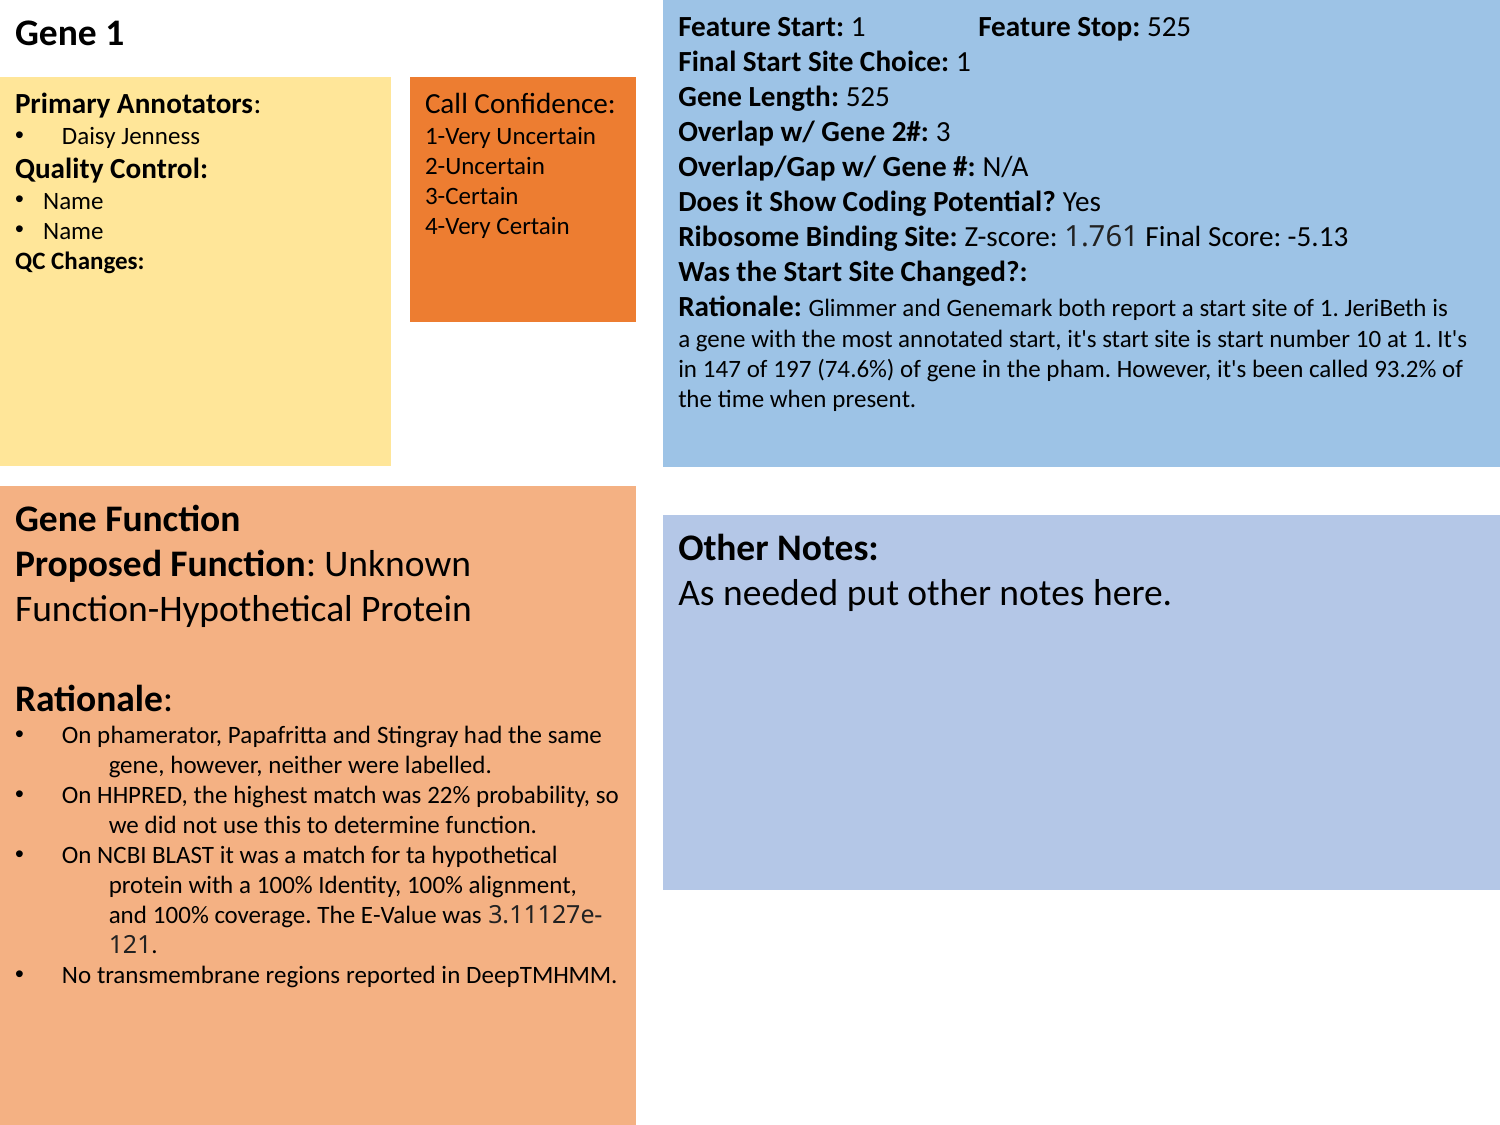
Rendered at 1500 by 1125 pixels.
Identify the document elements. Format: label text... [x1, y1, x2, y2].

text_box Gene 1 [0, 0, 140, 61]
text_box Primary Annotators: Daisy Jenness Quality Control: Name Name QC Changes: [0, 77, 391, 466]
text_box Call Confidence: 1-Very Uncertain 2-Uncertain 3-Certain 4-Very Certain [410, 77, 636, 322]
text_box Feature Start: 1 Feature Stop: 525 Final Start Site Choice: 1 Gene Length: 525 Overlap w/ Gene 2#: 3 Overlap/Gap w/ Gene #: N/A Does it Show Coding Potential? Yes Ribosome Binding Site: Z-score: 1.761 Final Score: -5.13 Was the Start Site Changed?: Rationale: Glimmer and Genemark both report a start site of 1. JeriBeth is a gene with the most annotated start, it's start site is start number 10 at 1. It's in 147 of 197 (74.6%) of gene in the pham. However, it's been called 93.2% of the time when present. [663, 0, 1500, 467]
text_box Other Notes: As needed put other notes here. [663, 515, 1500, 890]
text_box Gene Function Proposed Function: Unknown Function-Hypothetical Protein Rationale: On phamerator, Papafritta and Stingray had the same gene, however, neither were labelled. On HHPRED, the highest match was 22% probability, so we did not use this to determine function. On NCBI BLAST it was a match for ta hypothetical protein with a 100% Identity, 100% alignment, and 100% coverage. The E-Value was 3.11127e-121. No transmembrane regions reported in DeepTMHMM. [0, 486, 636, 1125]
